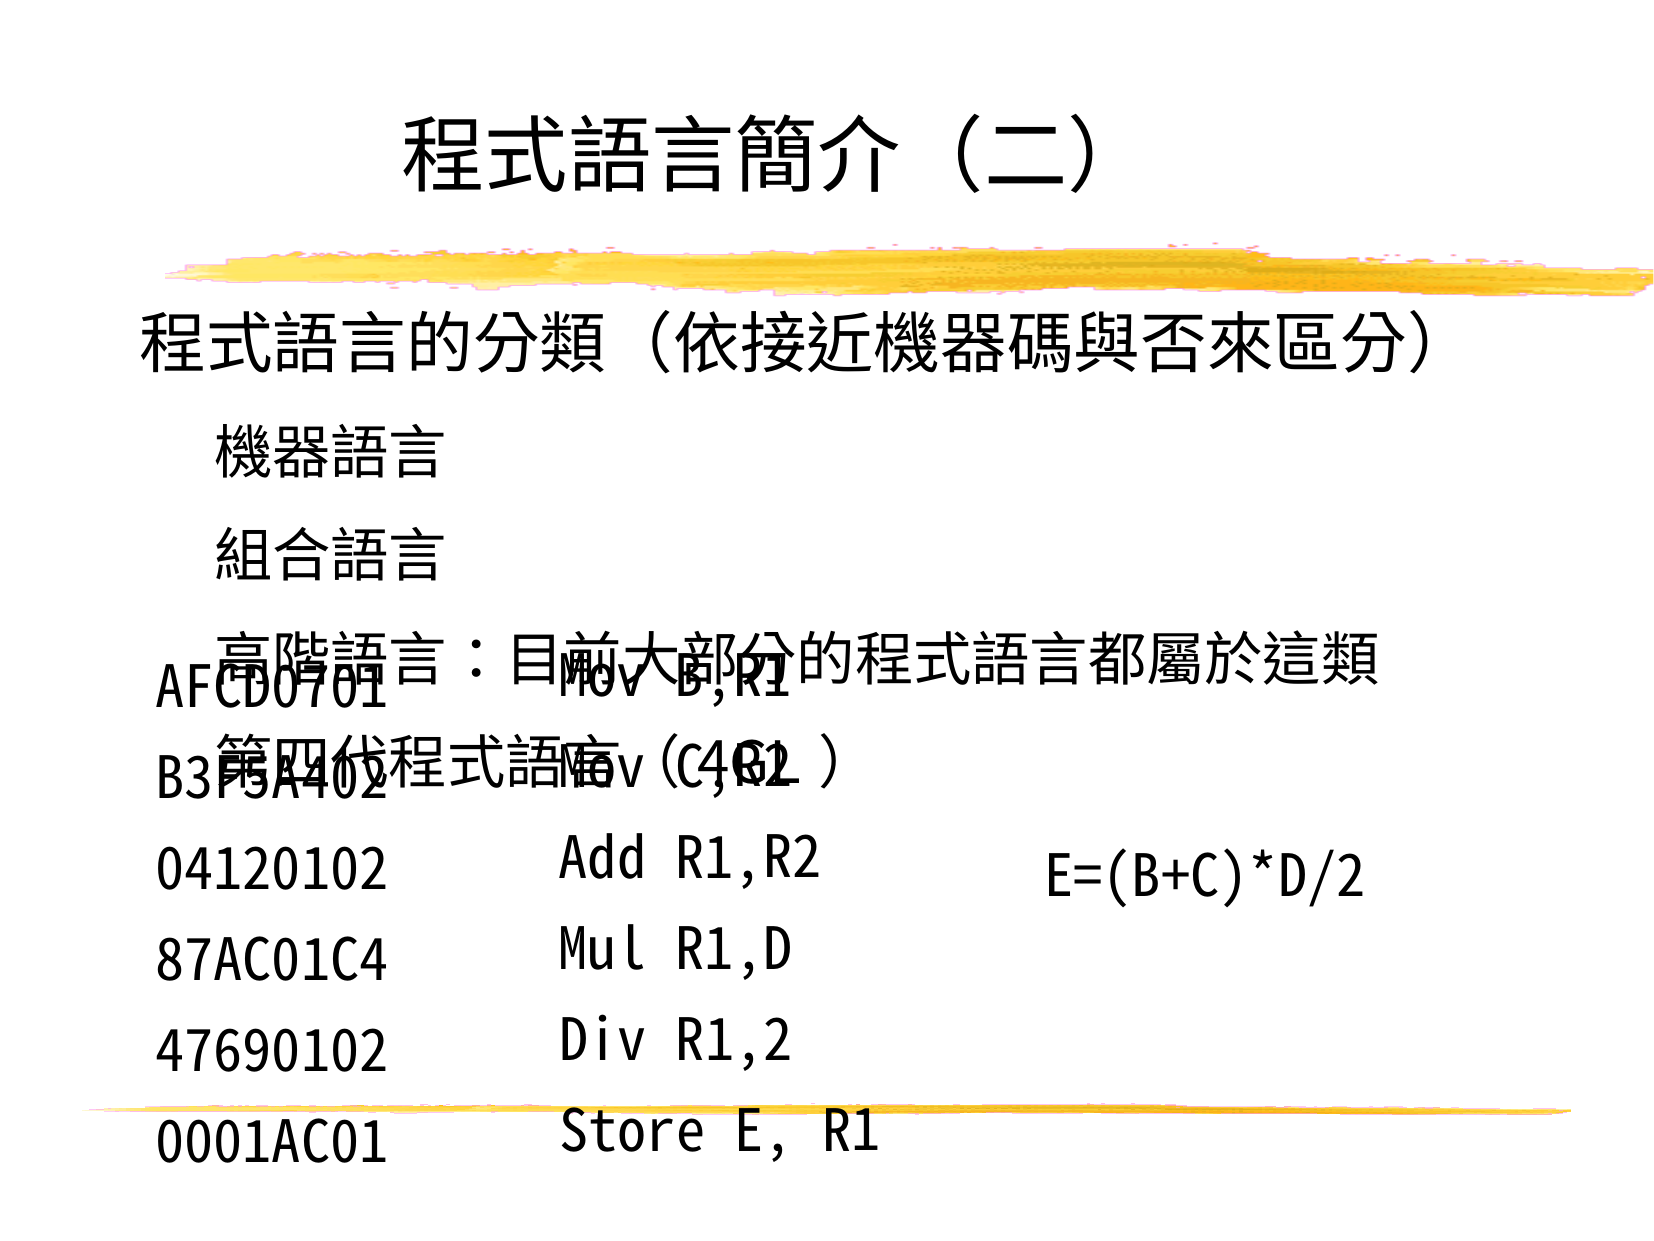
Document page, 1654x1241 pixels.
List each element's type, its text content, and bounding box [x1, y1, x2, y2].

text_box AFCD0701 B3F5A402 04120102 87AC01C4 47690102 0001AC01 [154, 752, 511, 1180]
picture [915, 1102, 1571, 1117]
list 程式語言的分類（依接近機器碼與否來區分） 機器語言 組合語言 高階語言：目前大部分的程式語言都屬於這類 第四代程式語言（4GL） [139, 282, 1545, 1027]
title 程式語言簡介（二） [73, 39, 1479, 249]
text_box E=(B+C)*D/2 [1043, 626, 1379, 914]
picture [511, 1102, 559, 1117]
text_box Mov B,R1 Mov C,R2 Add R1,R2 Mul R1,D Div R1,2 Store E, R1 [558, 740, 915, 1169]
picture [165, 237, 1654, 308]
picture [82, 1102, 154, 1117]
